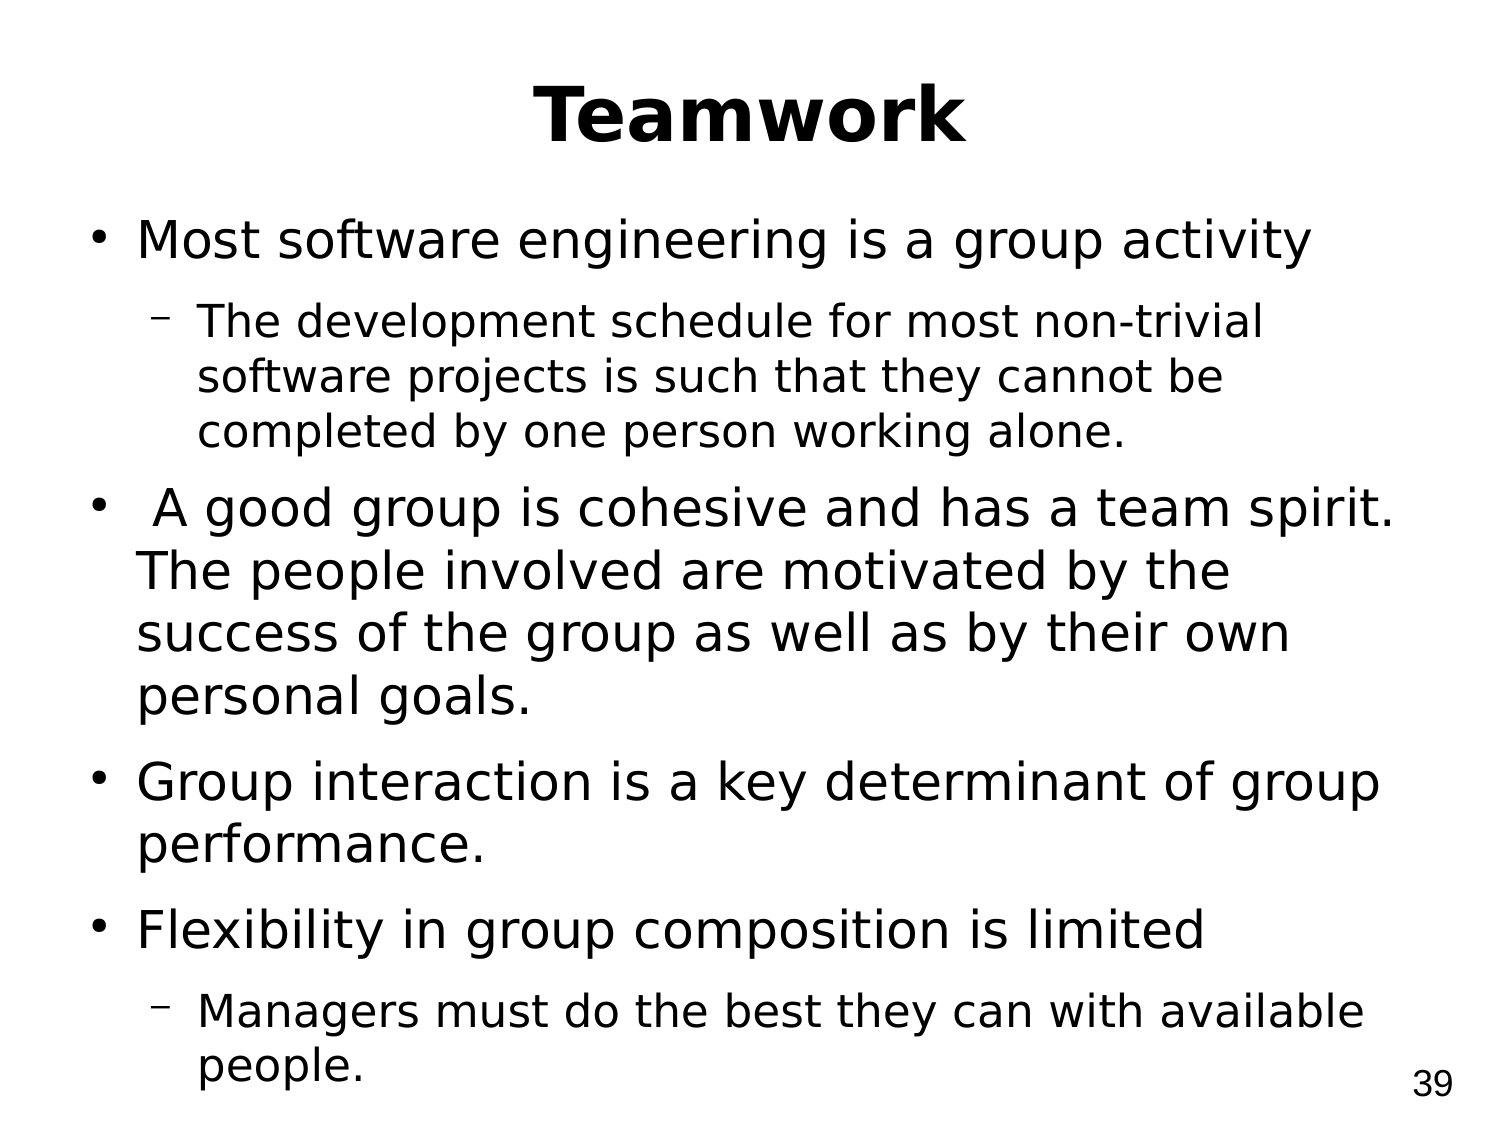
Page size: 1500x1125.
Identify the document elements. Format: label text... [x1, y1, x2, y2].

list Most software engineering is a group activity The development schedule for most non-trivial software projects is such that they cannot be completed by one person working alone. A good group is cohesive and has a team spirit. The people involved are motivated by the success of the group as well as by their own personal goals. Group interaction is a key determinant of group performance. Flexibility in group composition is limited Managers must do the best they can with available people. [75, 206, 1425, 1093]
title Teamwork [75, 44, 1425, 177]
